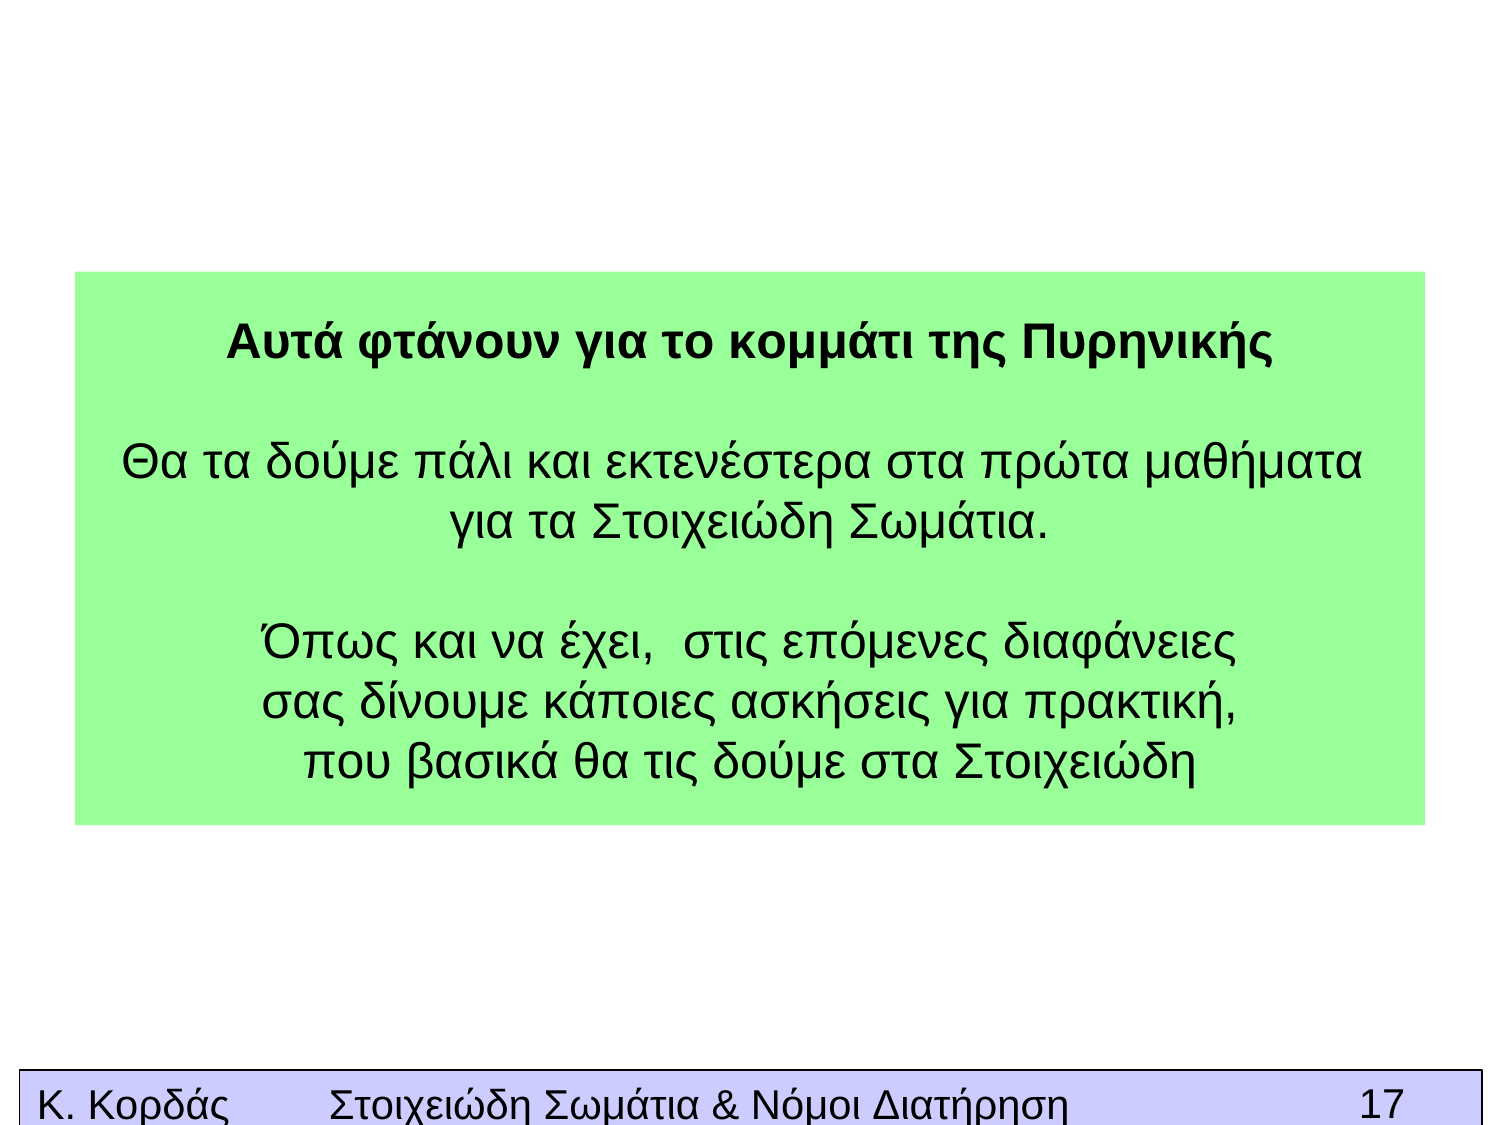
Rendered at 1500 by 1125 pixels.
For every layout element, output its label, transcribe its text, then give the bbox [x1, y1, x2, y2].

text_box Αυτά φτάνουν για το κομμάτι της Πυρηνικής Θα τα δούμε πάλι και εκτενέστερα στα πρώτα μαθήματα για τα Στοιχειώδη Σωμάτια. Όπως και να έχει, στις επόμενες διαφάνειες σας δίνουμε κάποιες ασκήσεις για πρακτική, που βασικά θα τις δούμε στα Στοιχειώδη [75, 271, 1426, 826]
